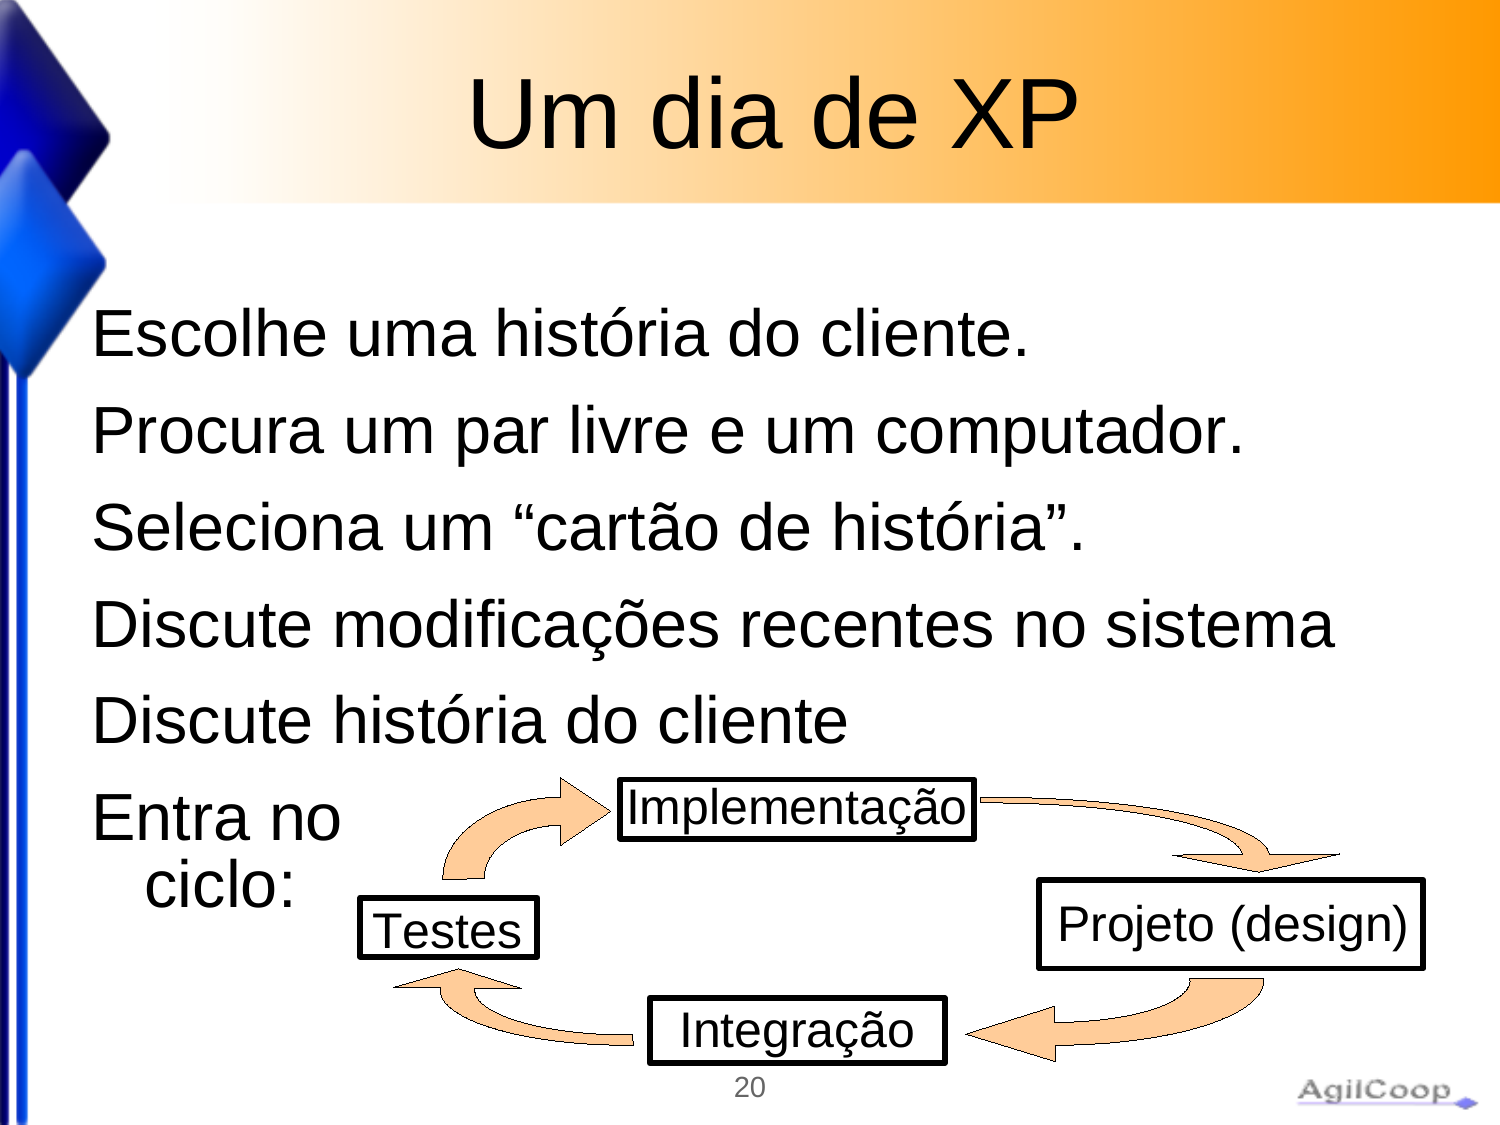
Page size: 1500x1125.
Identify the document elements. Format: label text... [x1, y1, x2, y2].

picture [0, 0, 1500, 1125]
list Escolhe uma história do cliente. Procura um par livre e um computador. Seleciona um “cartão de história”. Discute modificações recentes no sistema Discute história do cliente Entra no ciclo: [59, 295, 1418, 1002]
text_box Projeto (design) [1042, 885, 1420, 963]
text_box Testes [354, 892, 535, 970]
text_box [980, 797, 1340, 873]
text_box [965, 978, 1264, 1062]
text_box Implementação [608, 768, 986, 846]
text_box [442, 777, 611, 880]
text_box Integração [661, 1001, 934, 1060]
text_box Testes [363, 901, 534, 954]
text_box [393, 968, 634, 1046]
title Um dia de XP [124, 32, 1426, 195]
